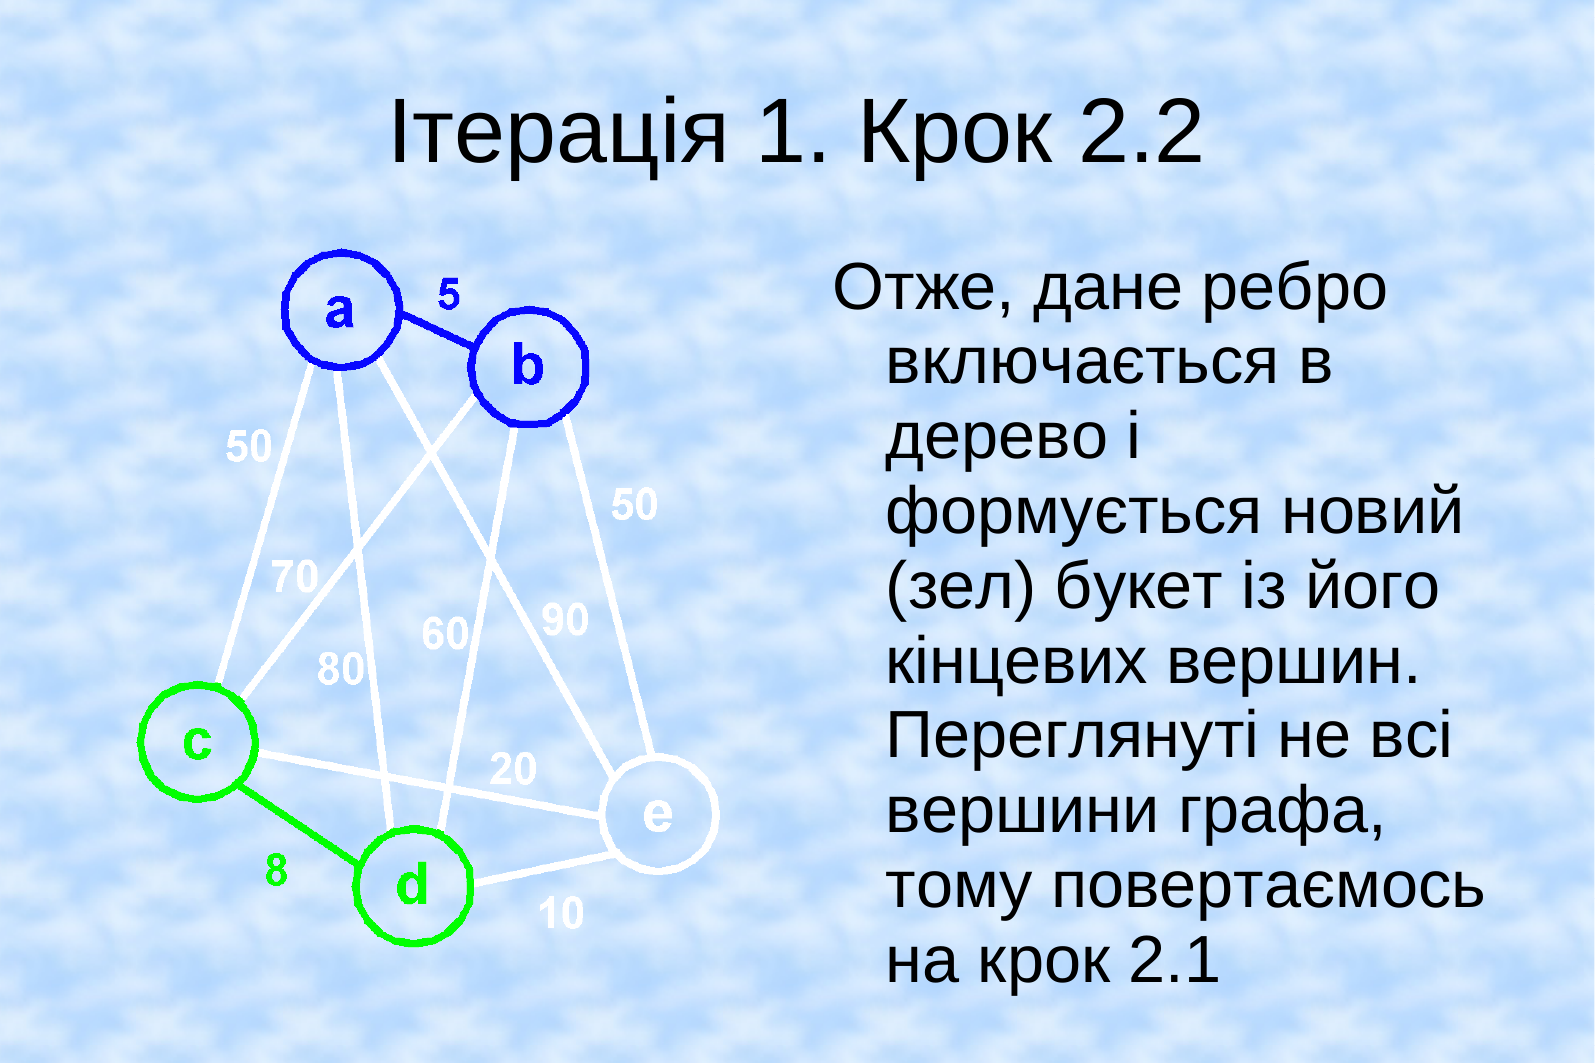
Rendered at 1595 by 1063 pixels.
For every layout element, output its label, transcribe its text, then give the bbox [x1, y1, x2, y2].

list Отже, дане ребро включається в дерево і формується новий (зел) букет із його кінцевих вершин. Переглянуті не всі вершини графа, тому повертаємось на крок 2.1 [814, 248, 1516, 997]
title Ітерація 1. Крок 2.2 [79, 0, 1515, 285]
picture [0, 0, 1595, 1063]
